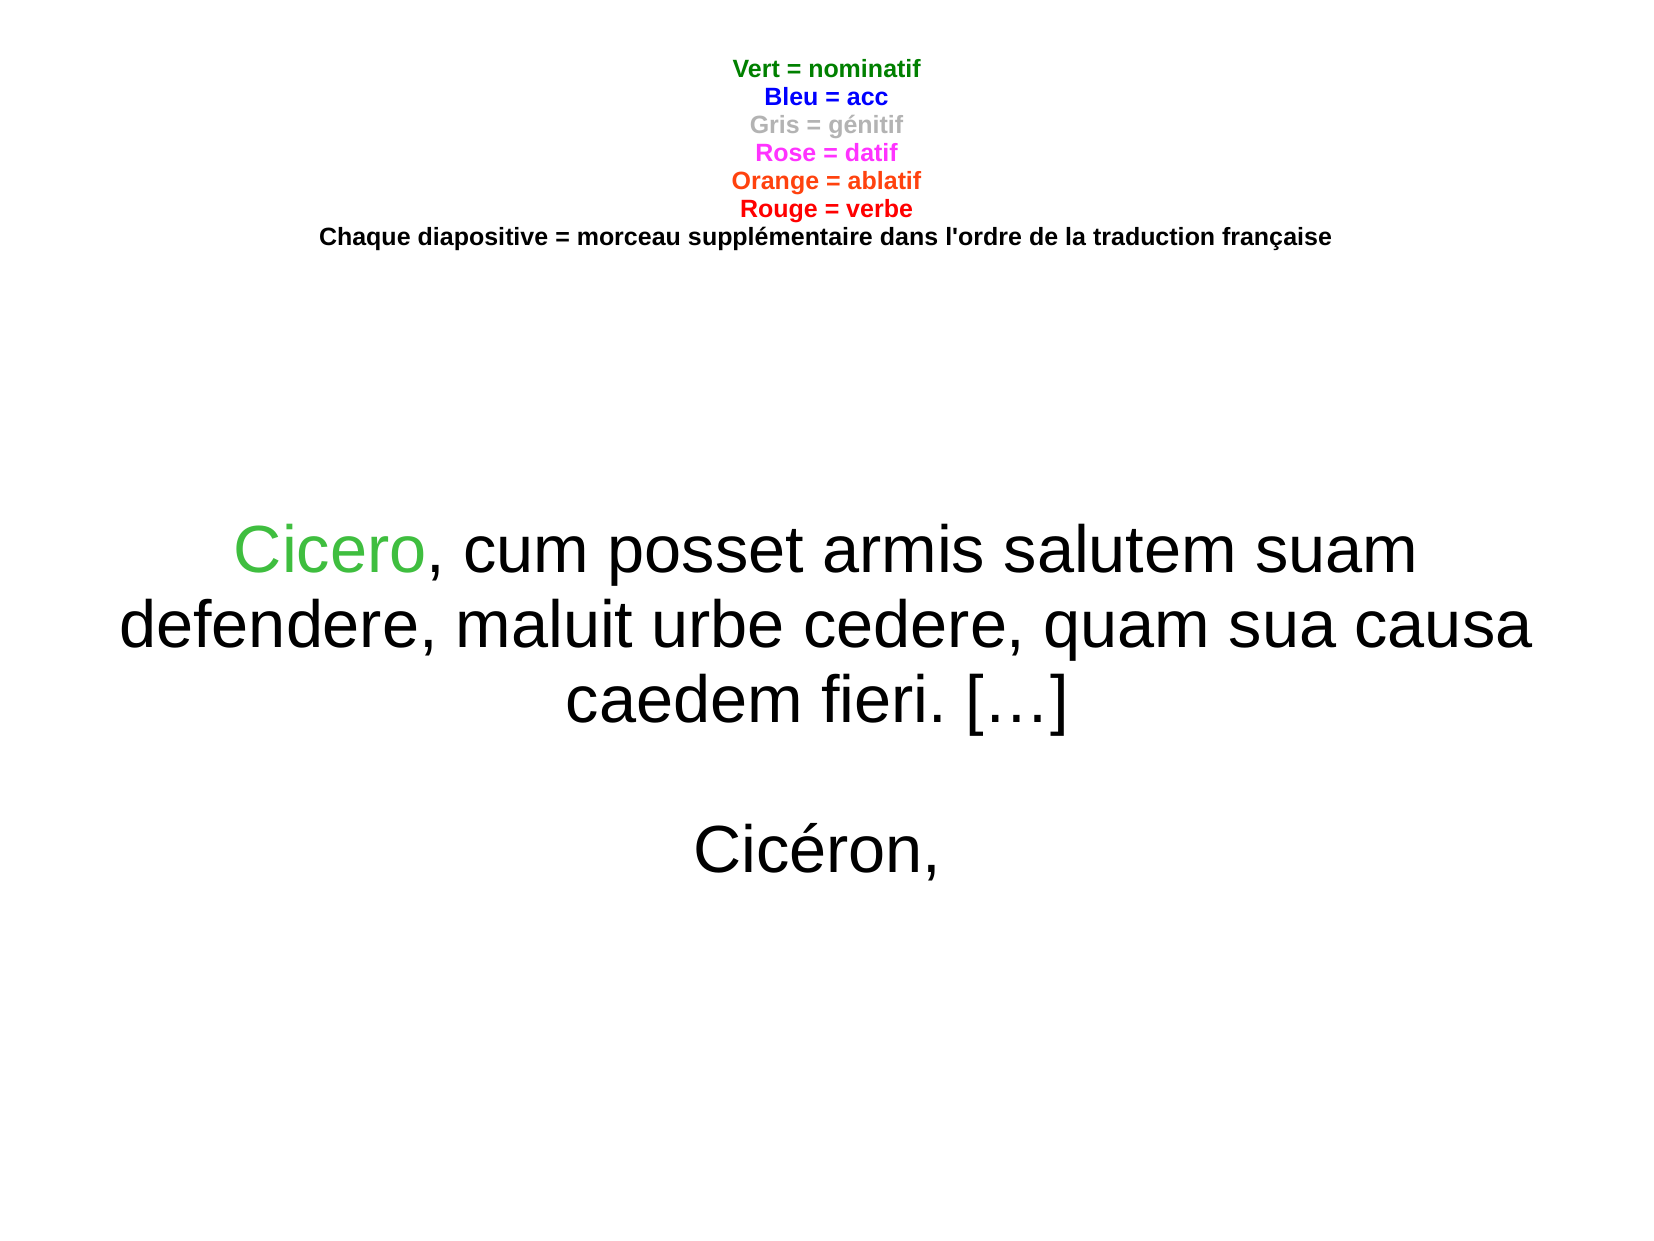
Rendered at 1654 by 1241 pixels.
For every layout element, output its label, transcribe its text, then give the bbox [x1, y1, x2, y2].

subtitle Cicero, cum posset armis salutem suam defendere, maluit urbe cedere, quam sua causa caedem fieri. […] Cicéron, [82, 290, 1571, 1109]
title Vert = nominatif Bleu = acc Gris = génitif Rose = datif Orange = ablatif Rouge = verbe Chaque diapositive = morceau supplémentaire dans l'ordre de la traduction française [82, 49, 1571, 257]
